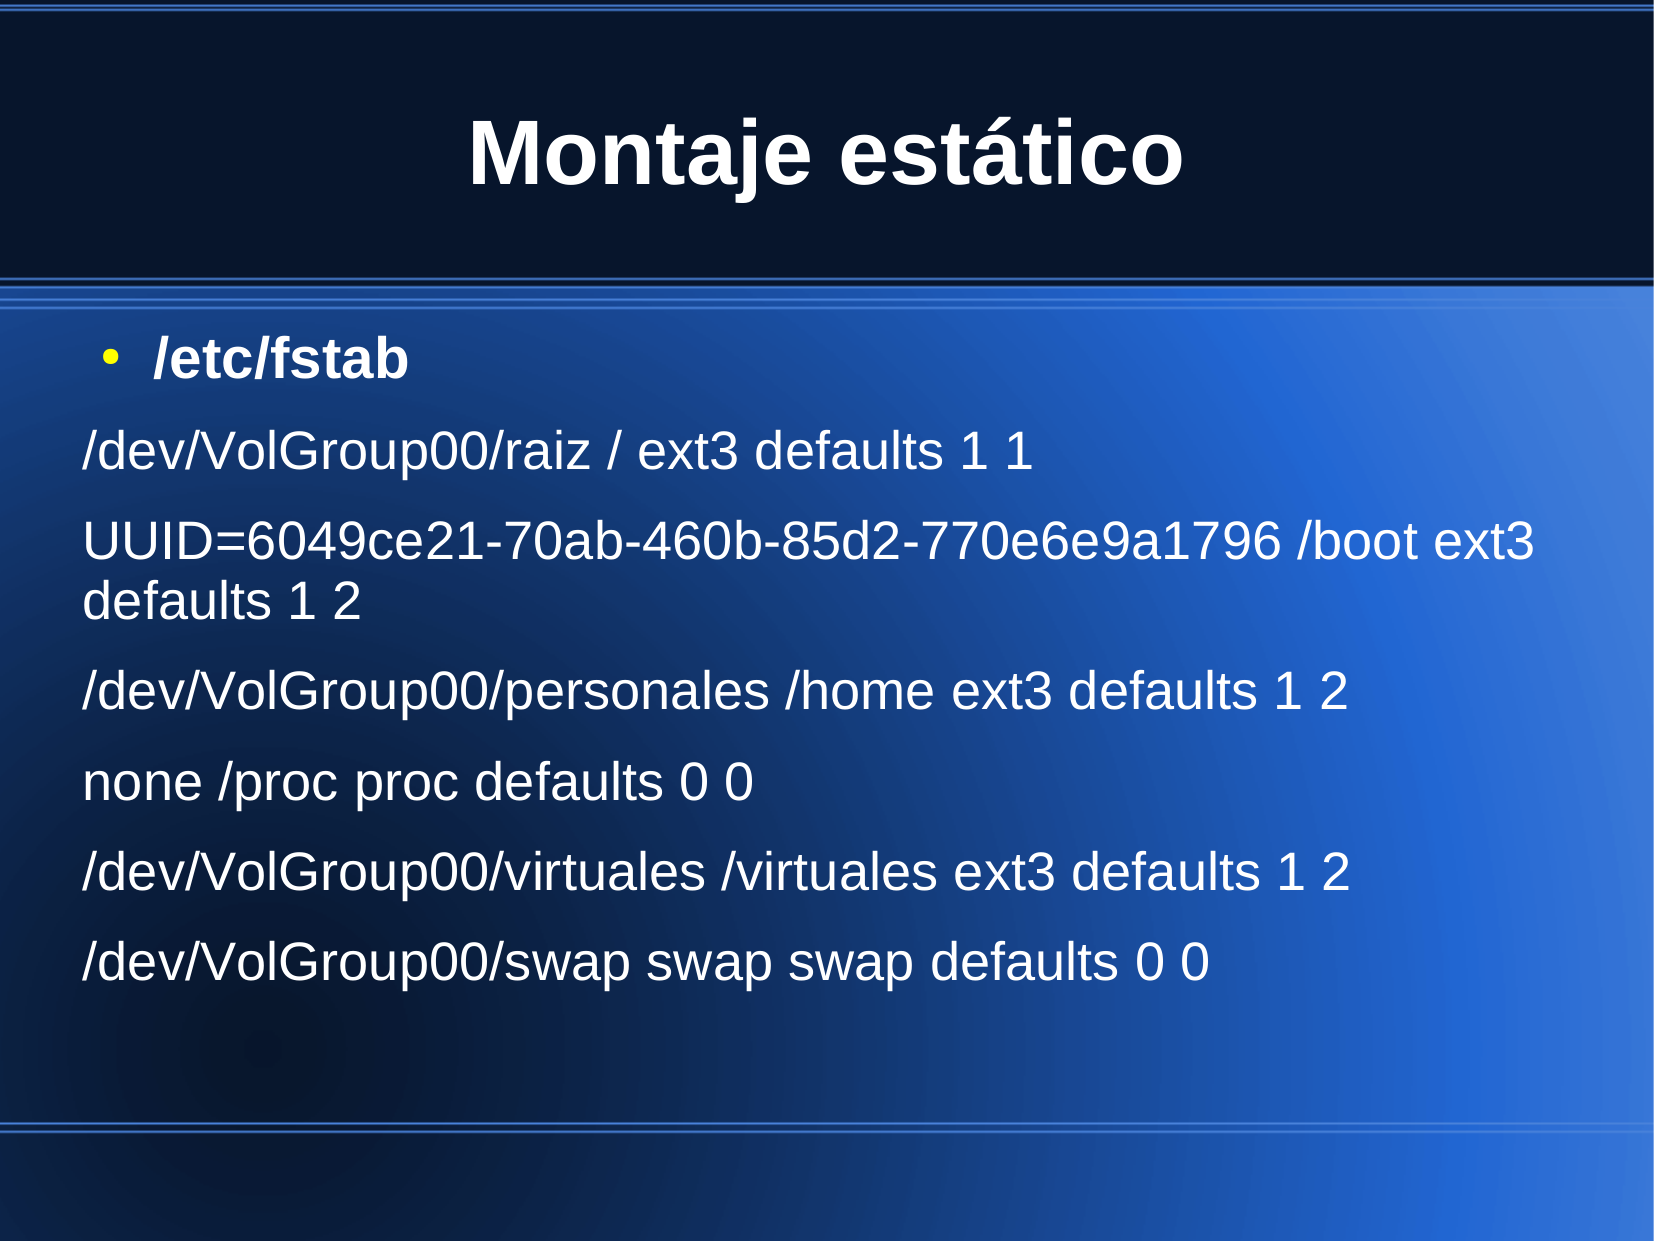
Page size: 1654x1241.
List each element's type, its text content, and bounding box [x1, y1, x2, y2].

list /etc/fstab /dev/VolGroup00/raiz / ext3 defaults 1 1 UUID=6049ce21-70ab-460b-85d2-770e6e9a1796 /boot ext3 defaults 1 2 /dev/VolGroup00/personales /home ext3 defaults 1 2 none /proc proc defaults 0 0 /dev/VolGroup00/virtuales /virtuales ext3 defaults 1 2 /dev/VolGroup00/swap swap swap defaults 0 0 [82, 325, 1571, 1201]
title Montaje estático [82, 49, 1571, 257]
picture [0, 0, 1654, 1241]
